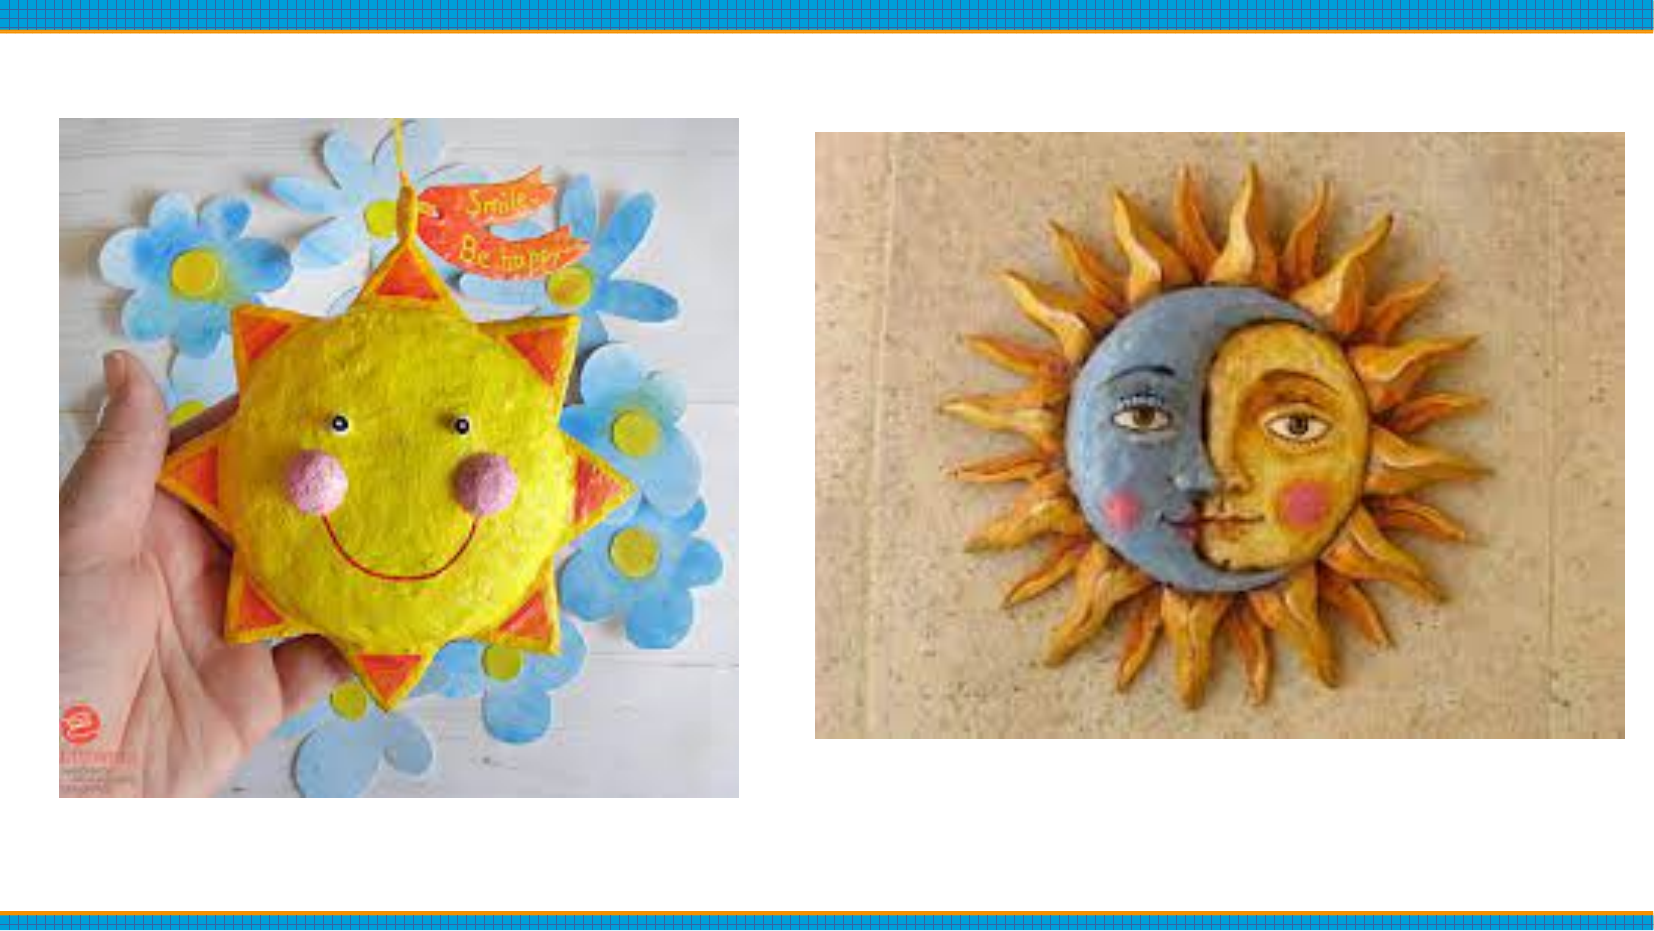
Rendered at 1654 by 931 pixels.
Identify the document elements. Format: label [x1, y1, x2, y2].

picture [815, 132, 1625, 739]
picture [59, 118, 739, 798]
